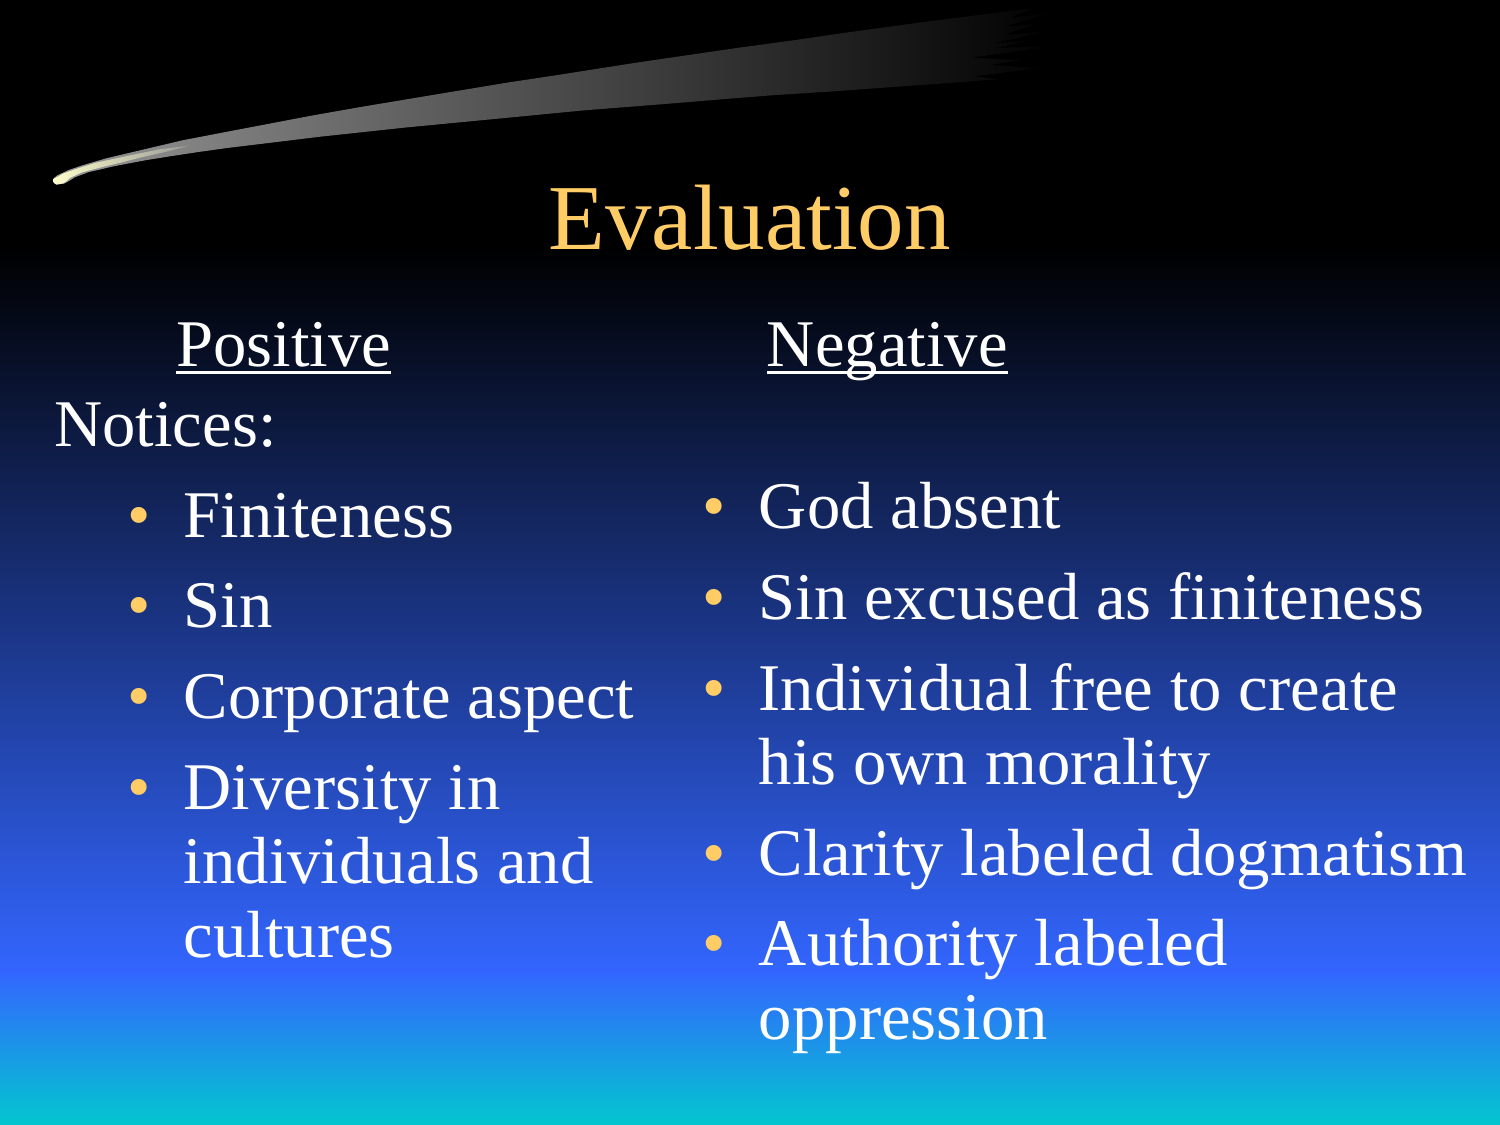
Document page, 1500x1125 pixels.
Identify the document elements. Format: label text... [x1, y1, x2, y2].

text_box Notices: [39, 379, 490, 469]
text_box Positive [161, 299, 518, 389]
title Evaluation [112, 124, 1388, 313]
text_box Negative [752, 300, 1108, 389]
list Finiteness Sin Corporate aspect Diversity in individuals and cultures [112, 470, 738, 980]
list God absent Sin excused as finiteness Individual free to create his own morality Clarity labeled dogmatism Authority labeled oppression [687, 461, 1500, 1070]
